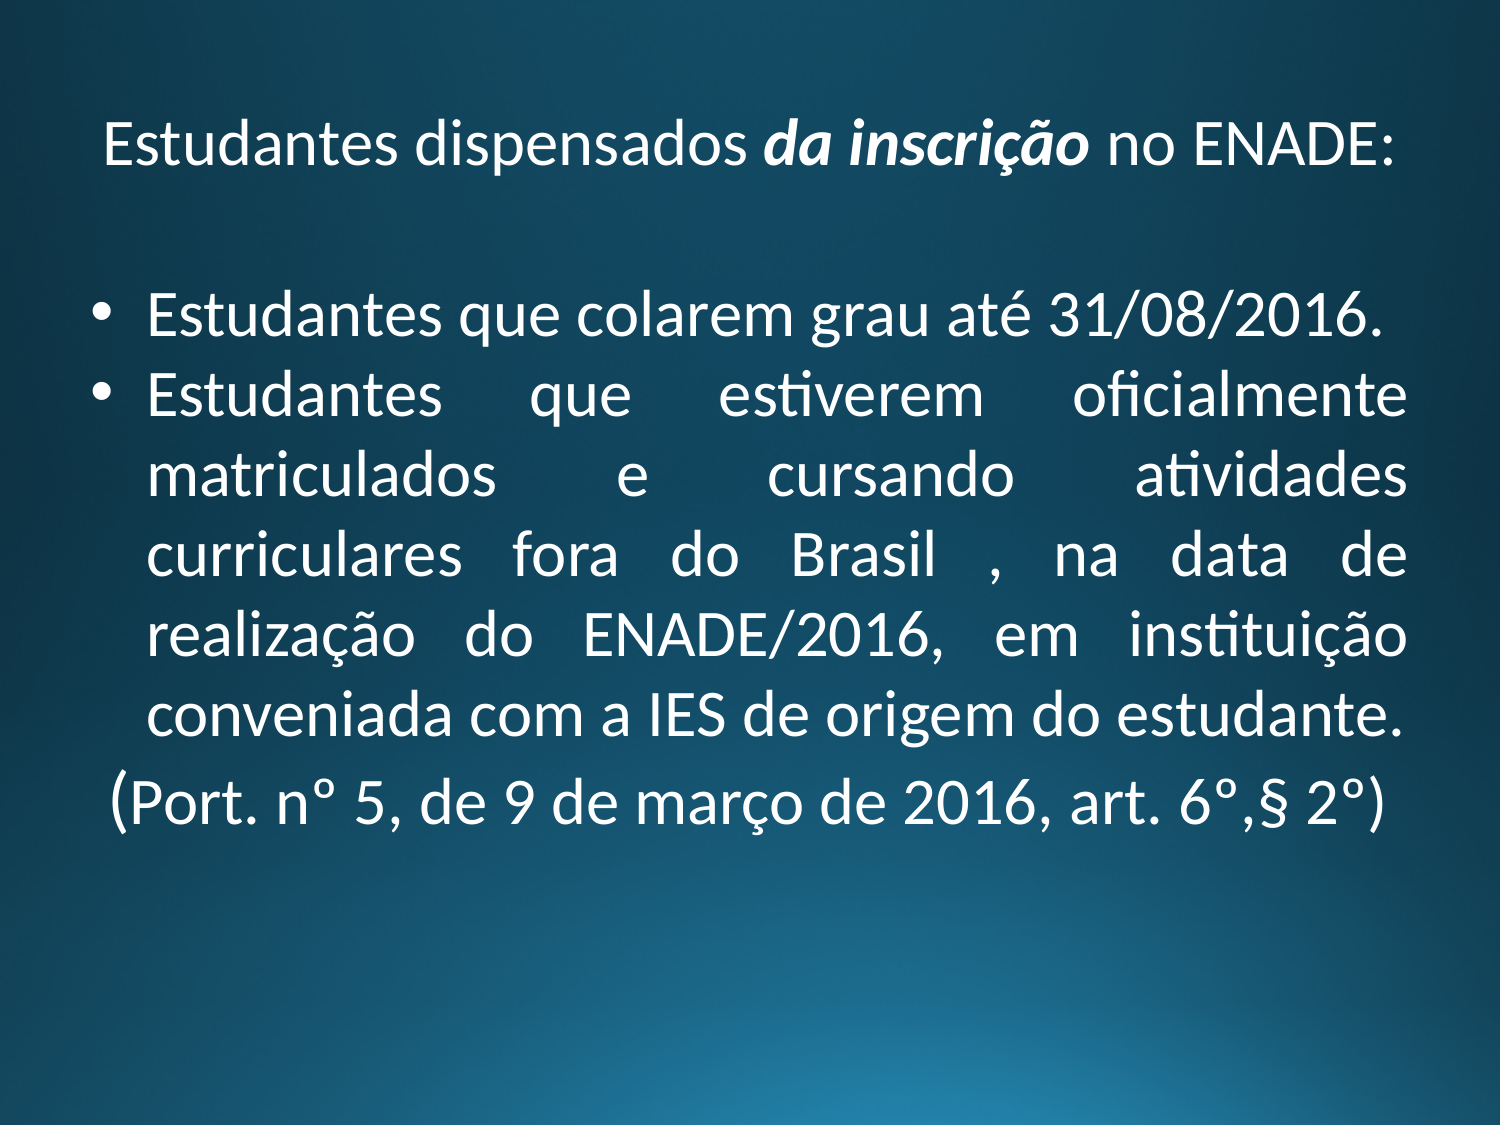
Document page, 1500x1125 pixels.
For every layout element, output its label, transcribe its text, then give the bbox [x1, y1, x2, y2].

text_box Estudantes que colarem grau até 31/08/2016. Estudantes que estiverem oficialmente matriculados e cursando atividades curriculares fora do Brasil , na data de realização do ENADE/2016, em instituição conveniada com a IES de origem do estudante. (Port. nº 5, de 9 de março de 2016, art. 6º,§ 2º) [75, 262, 1425, 1005]
text_box Estudantes dispensados da inscrição no ENADE: [75, 45, 1425, 233]
picture [0, 0, 1500, 1125]
